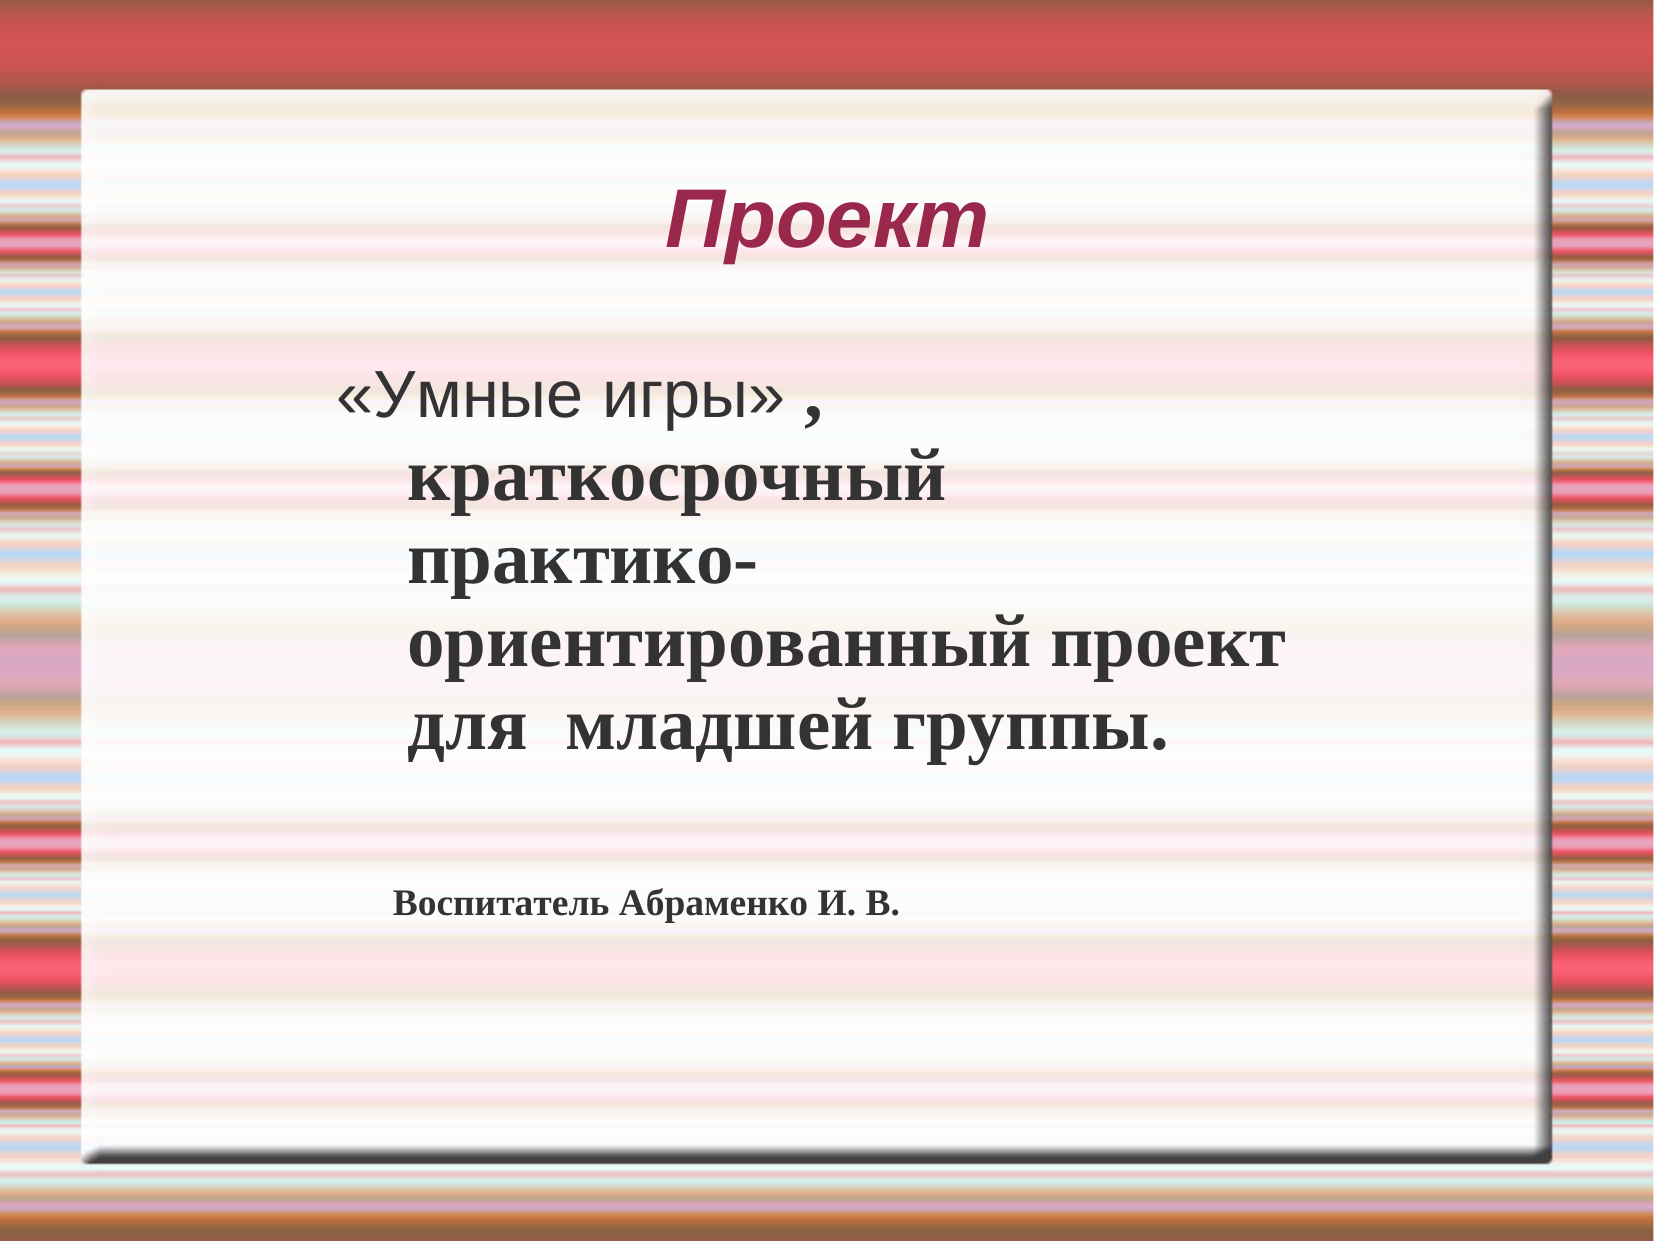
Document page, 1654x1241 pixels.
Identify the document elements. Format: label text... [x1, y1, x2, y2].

picture [0, 0, 1654, 1241]
list «Умные игры» , краткосрочный практико-ориентированный проект для младшей группы. Воспитатель Абраменко И. В. [324, 350, 1300, 1118]
title Проект [121, 122, 1534, 315]
